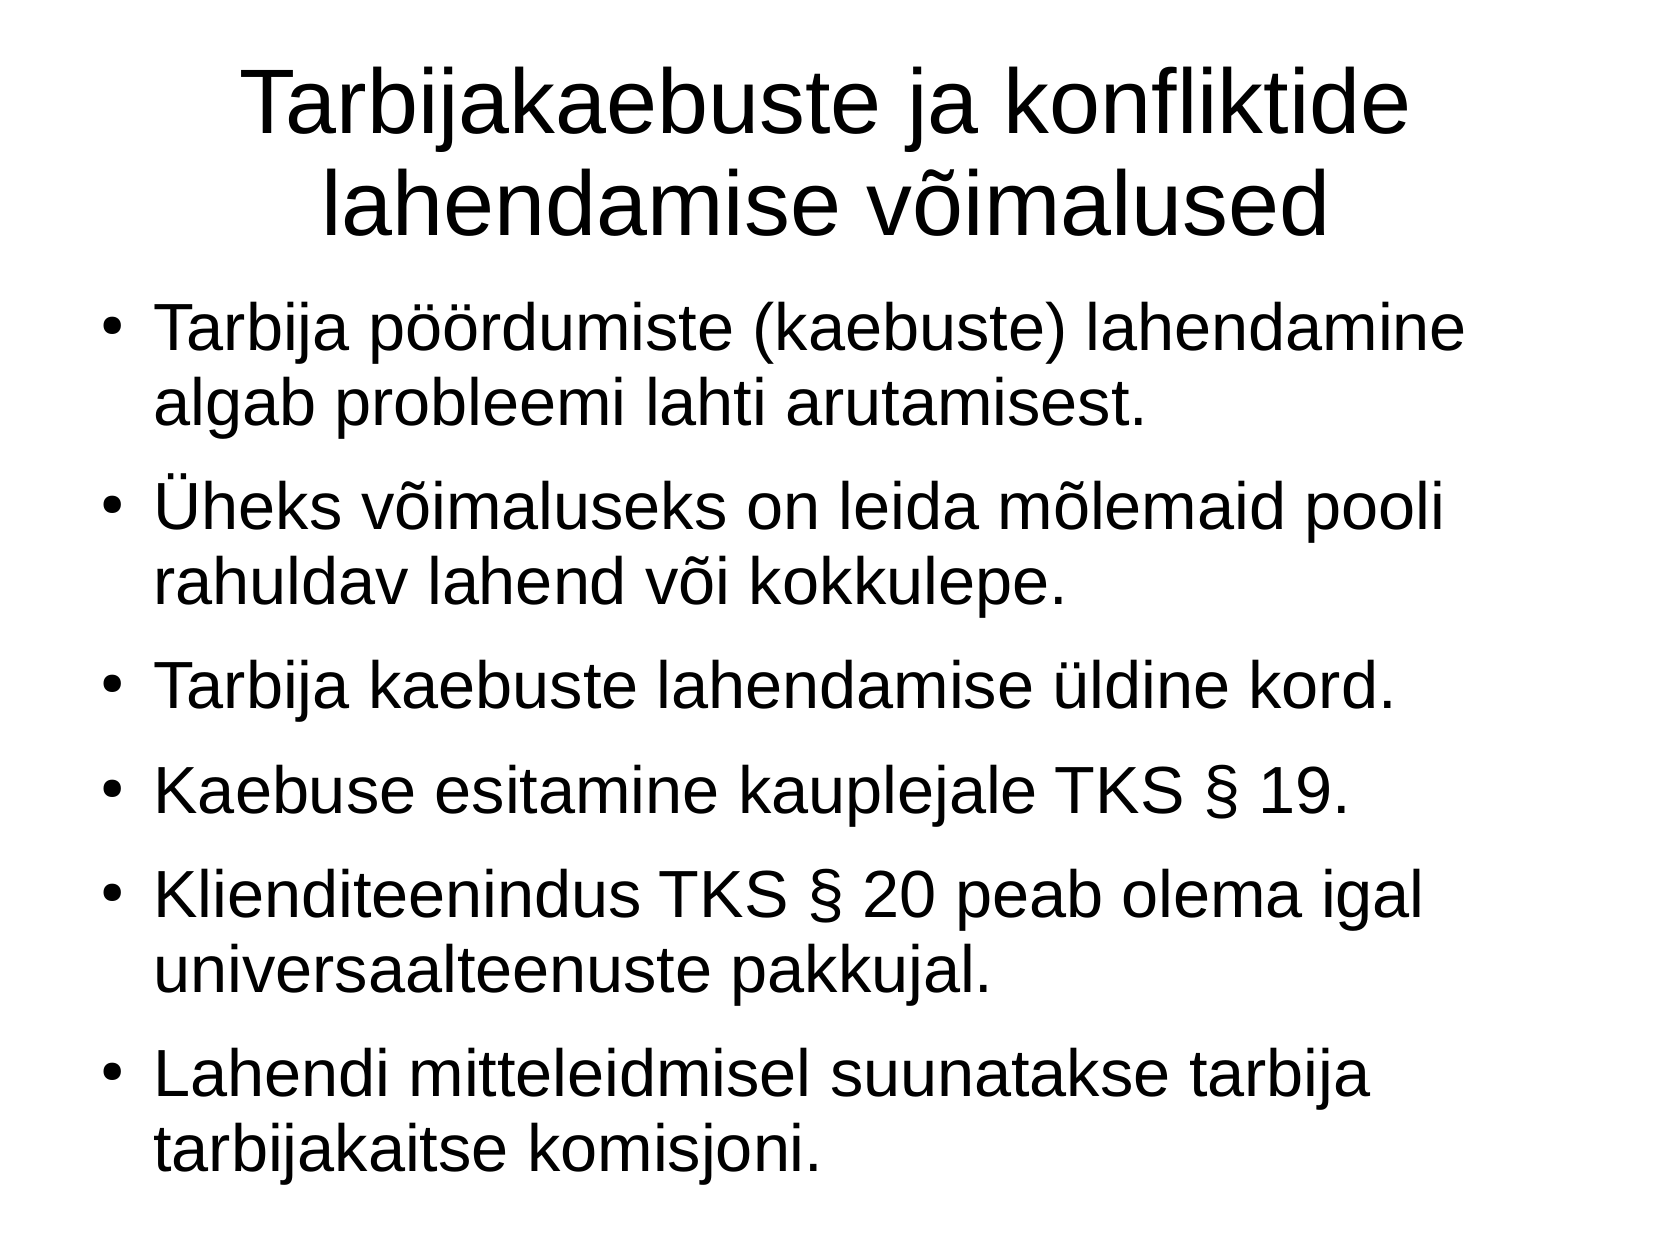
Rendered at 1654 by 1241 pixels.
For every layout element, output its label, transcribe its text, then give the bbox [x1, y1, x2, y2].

title Tarbijakaebuste ja konfliktide lahendamise võimalused [82, 49, 1571, 257]
list Tarbija pöördumiste (kaebuste) lahendamine algab probleemi lahti arutamisest. Üheks võimaluseks on leida mõlemaid pooli rahuldav lahend või kokkulepe. Tarbija kaebuste lahendamise üldine kord. Kaebuse esitamine kauplejale TKS § 19. Klienditeenindus TKS § 20 peab olema igal universaalteenuste pakkujal. Lahendi mitteleidmisel suunatakse tarbija tarbijakaitse komisjoni. [82, 290, 1538, 1010]
